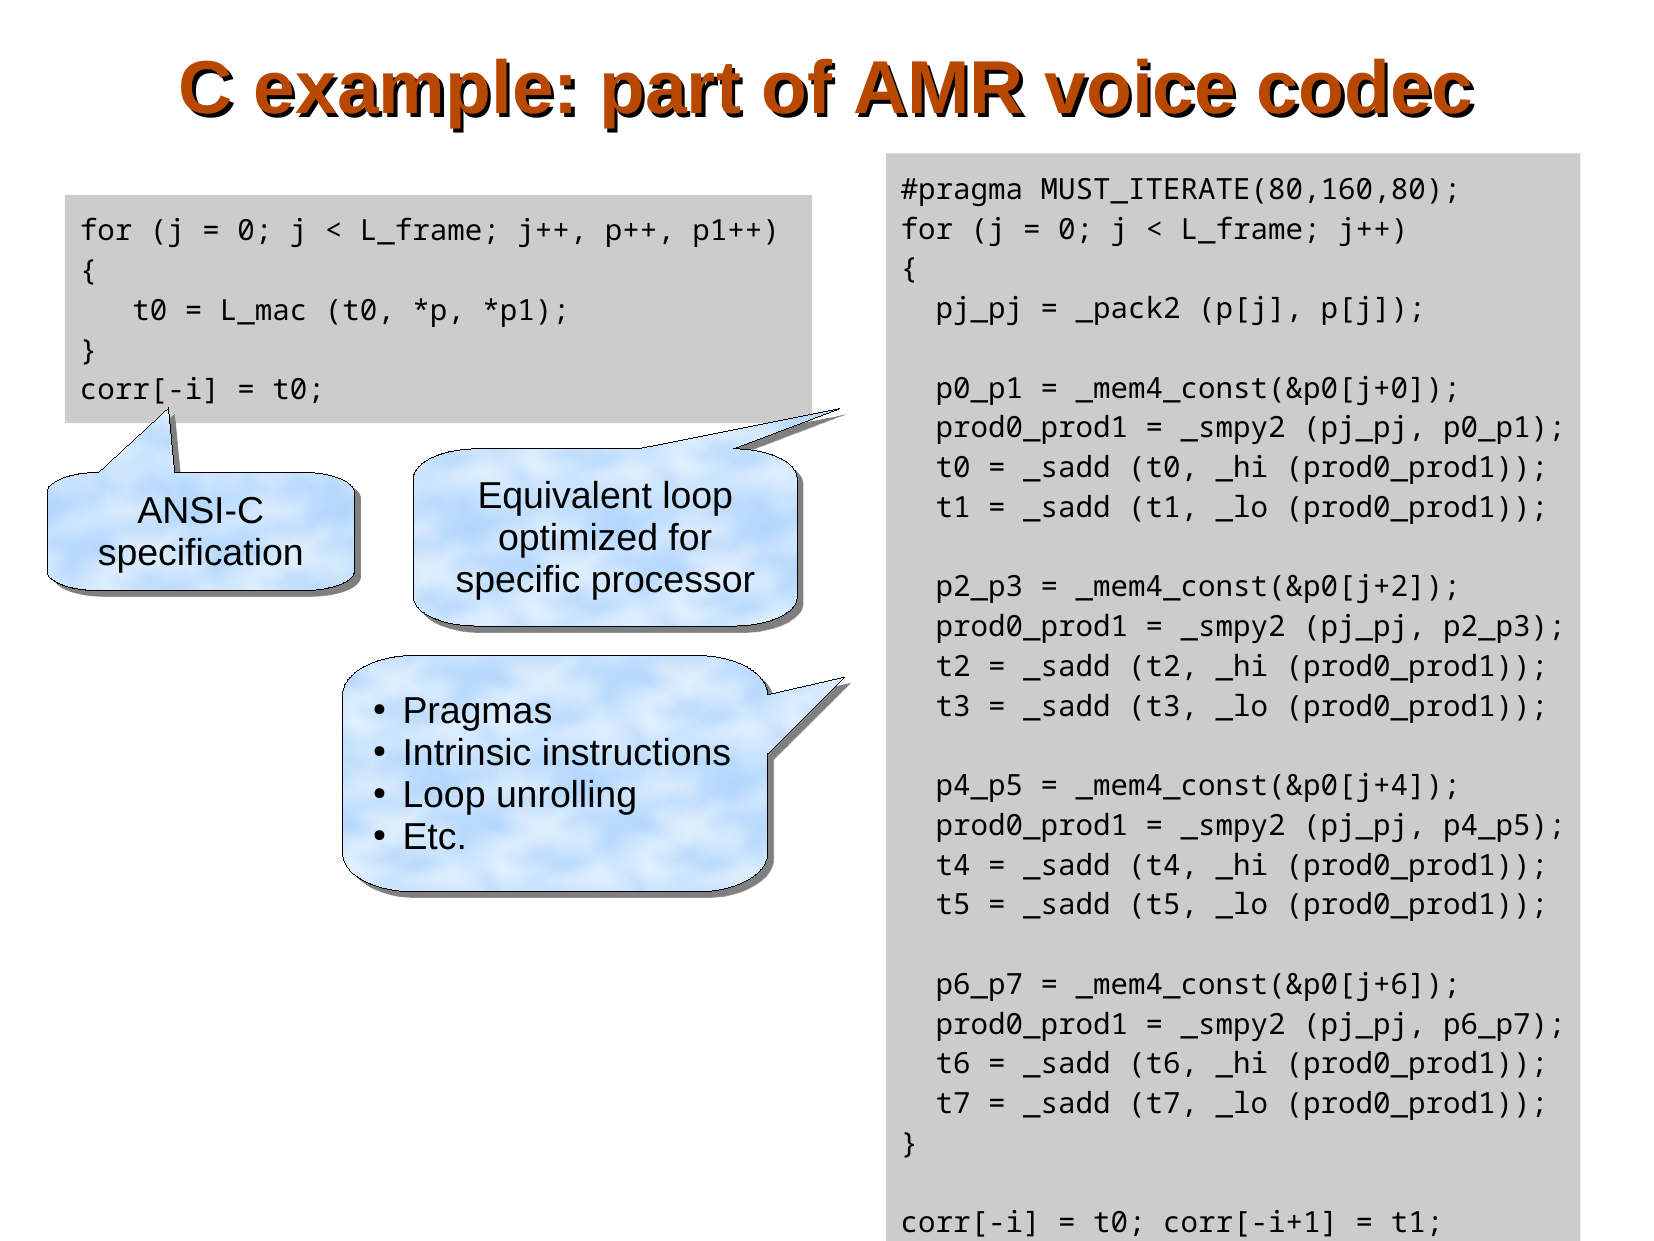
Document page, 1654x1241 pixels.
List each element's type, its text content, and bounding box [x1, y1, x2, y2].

text_box ANSI-C specification [47, 407, 355, 591]
text_box #pragma MUST_ITERATE(80,160,80); for (j = 0; j < L_frame; j++) { pj_pj = _pack2 (p[j], p[j]); p0_p1 = _mem4_const(&p0[j+0]); prod0_prod1 = _smpy2 (pj_pj, p0_p1); t0 = _sadd (t0, _hi (prod0_prod1)); t1 = _sadd (t1, _lo (prod0_prod1)); p2_p3 = _mem4_const(&p0[j+2]); prod0_prod1 = _smpy2 (pj_pj, p2_p3); t2 = _sadd (t2, _hi (prod0_prod1)); t3 = _sadd (t3, _lo (prod0_prod1)); p4_p5 = _mem4_const(&p0[j+4]); prod0_prod1 = _smpy2 (pj_pj, p4_p5); t4 = _sadd (t4, _hi (prod0_prod1)); t5 = _sadd (t5, _lo (prod0_prod1)); p6_p7 = _mem4_const(&p0[j+6]); prod0_prod1 = _smpy2 (pj_pj, p6_p7); t6 = _sadd (t6, _hi (prod0_prod1)); t7 = _sadd (t7, _lo (prod0_prod1)); } corr[-i] = t0; corr[-i+1] = t1; corr[-i+2] = t2; corr[-i+3] = t3; corr[-i+4] = t4; corr[-i+5] = t5; corr[-i+6] = t6; corr[-i+7] = t7; [885, 153, 1581, 1241]
title C example: part of AMR voice codec [82, 0, 1571, 185]
text_box for (j = 0; j < L_frame; j++, p++, p1++) { t0 = L_mac (t0, *p, *p1); } corr[-i] = t0; [64, 194, 813, 424]
text_box Pragmas Intrinsic instructions Loop unrolling Etc. [342, 655, 845, 892]
text_box Equivalent loop optimized for specific processor [413, 408, 840, 627]
